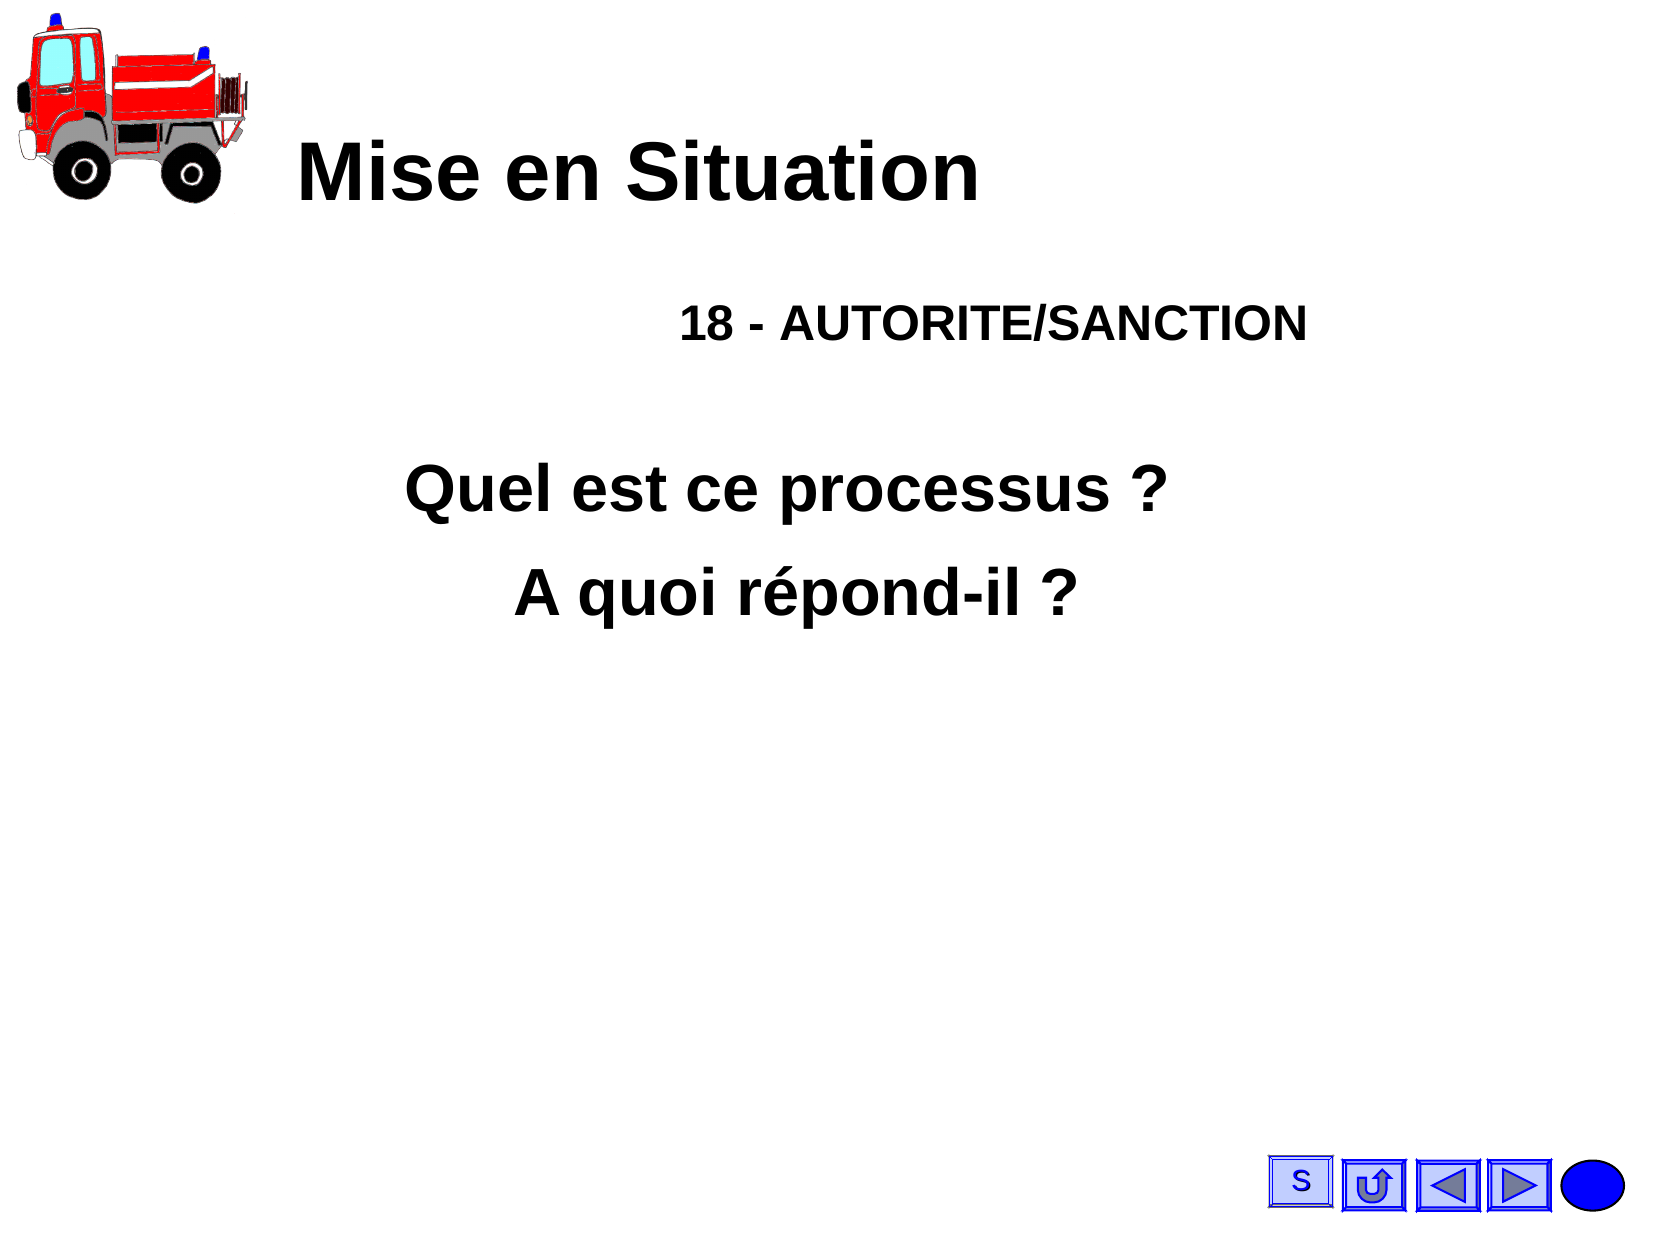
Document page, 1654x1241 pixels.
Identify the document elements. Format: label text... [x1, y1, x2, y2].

text_box [1561, 1160, 1625, 1211]
picture [8, 8, 257, 216]
text_box Mise en Situation [281, 118, 1020, 227]
text_box 18 - AUTORITE/SANCTION [679, 295, 1329, 400]
list Quel est ce processus ? A quoi répond-il ? [147, 442, 1447, 768]
